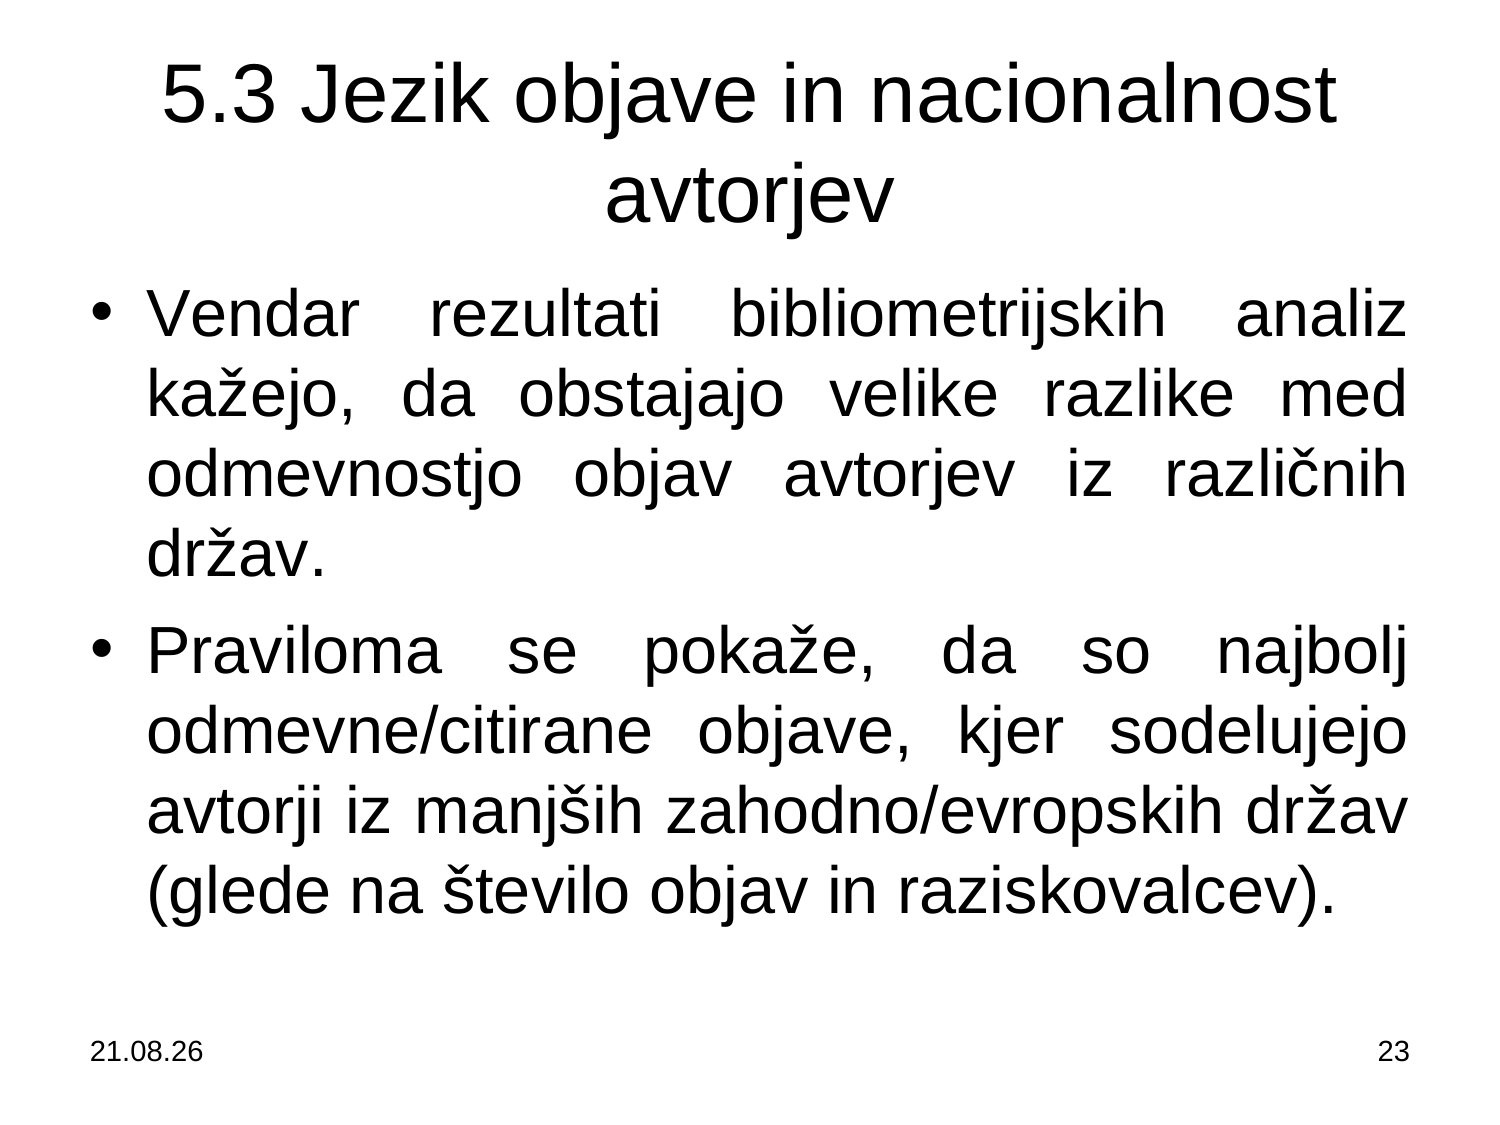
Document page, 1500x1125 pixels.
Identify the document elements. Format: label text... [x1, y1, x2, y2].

title 5.3 Jezik objave in nacionalnost avtorjev [75, 31, 1426, 247]
text_box <number> [1074, 1024, 1426, 1103]
list Vendar rezultati bibliometrijskih analiz kažejo, da obstajajo velike razlike med odmevnostjo objav avtorjev iz različnih držav. Praviloma se pokaže, da so najbolj odmevne/citirane objave, kjer sodelujejo avtorji iz manjših zahodno/evropskih držav (glede na število objav in raziskovalcev). [75, 262, 1426, 1006]
text_box 05.11.14 [74, 1024, 426, 1103]
